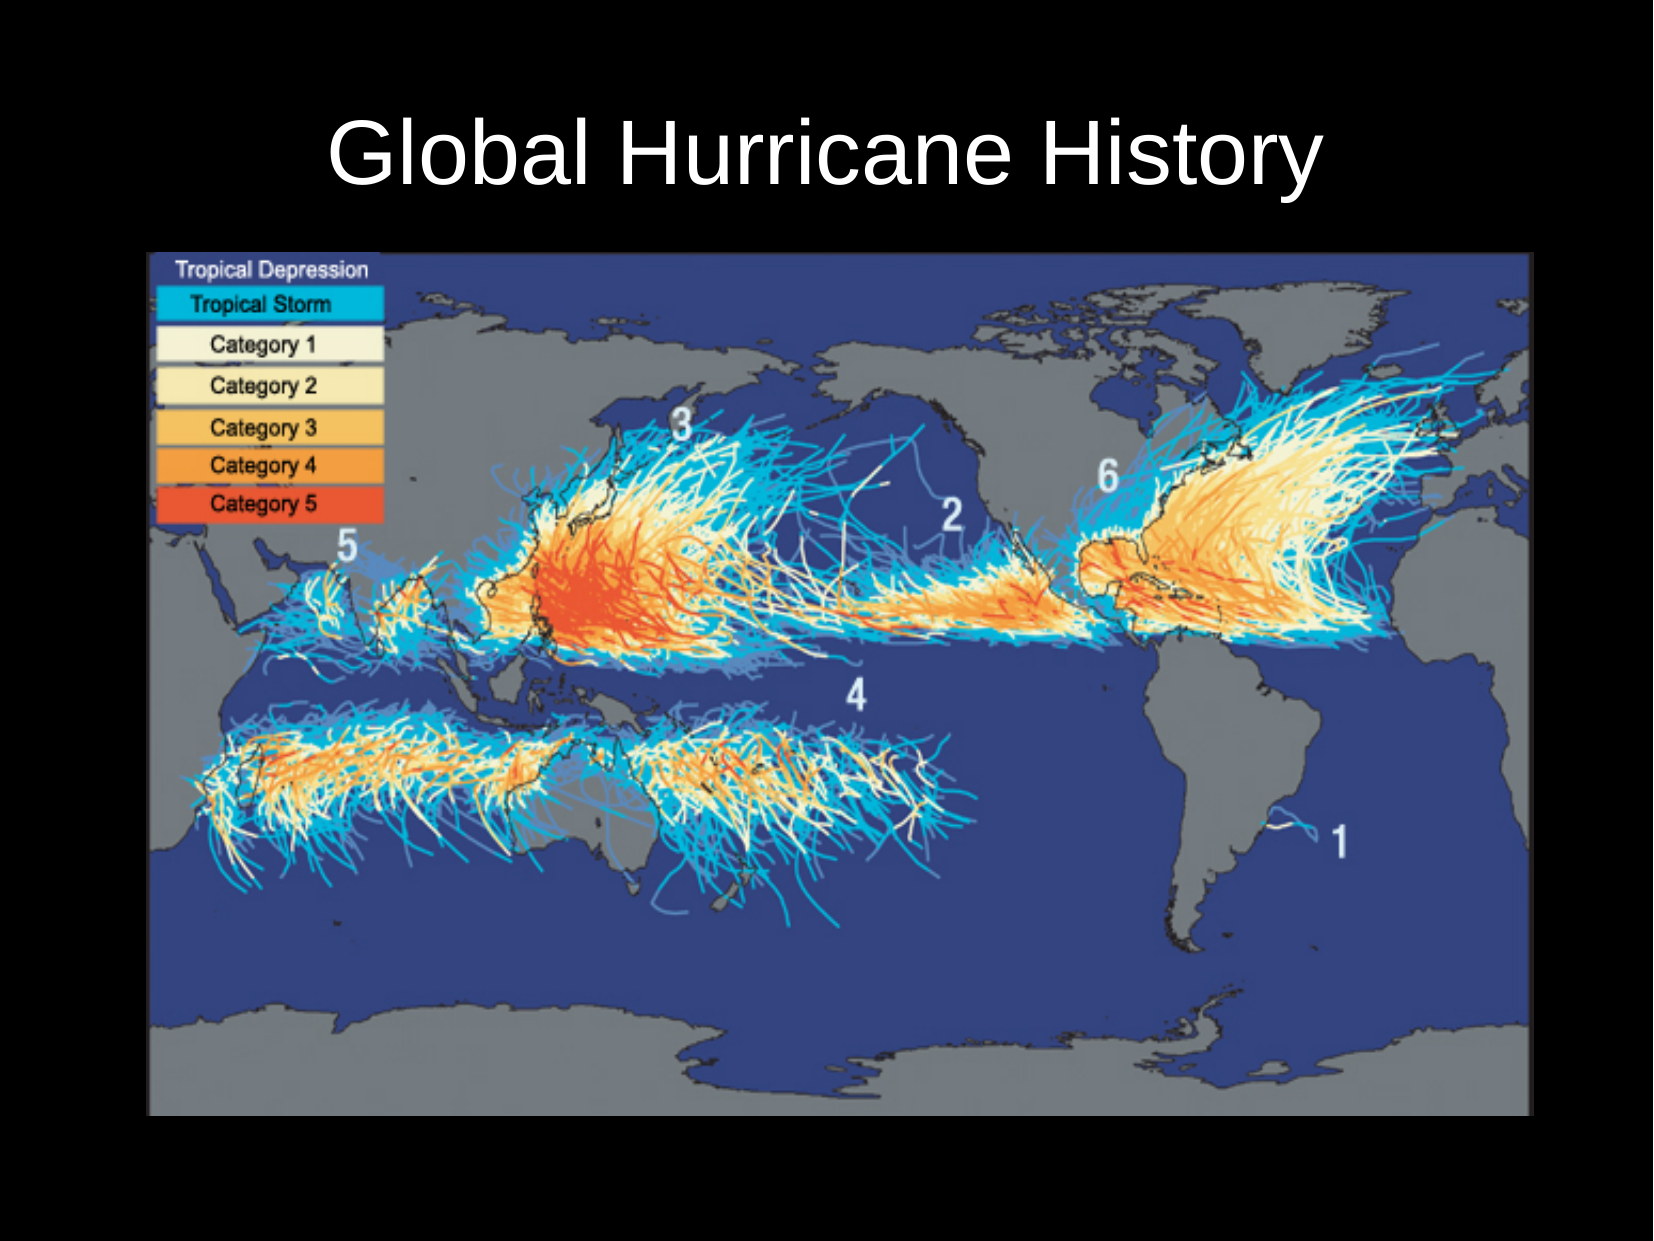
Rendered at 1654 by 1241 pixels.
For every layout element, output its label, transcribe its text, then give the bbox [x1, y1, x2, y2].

title Global Hurricane History [82, 49, 1571, 257]
picture [146, 252, 1534, 1116]
